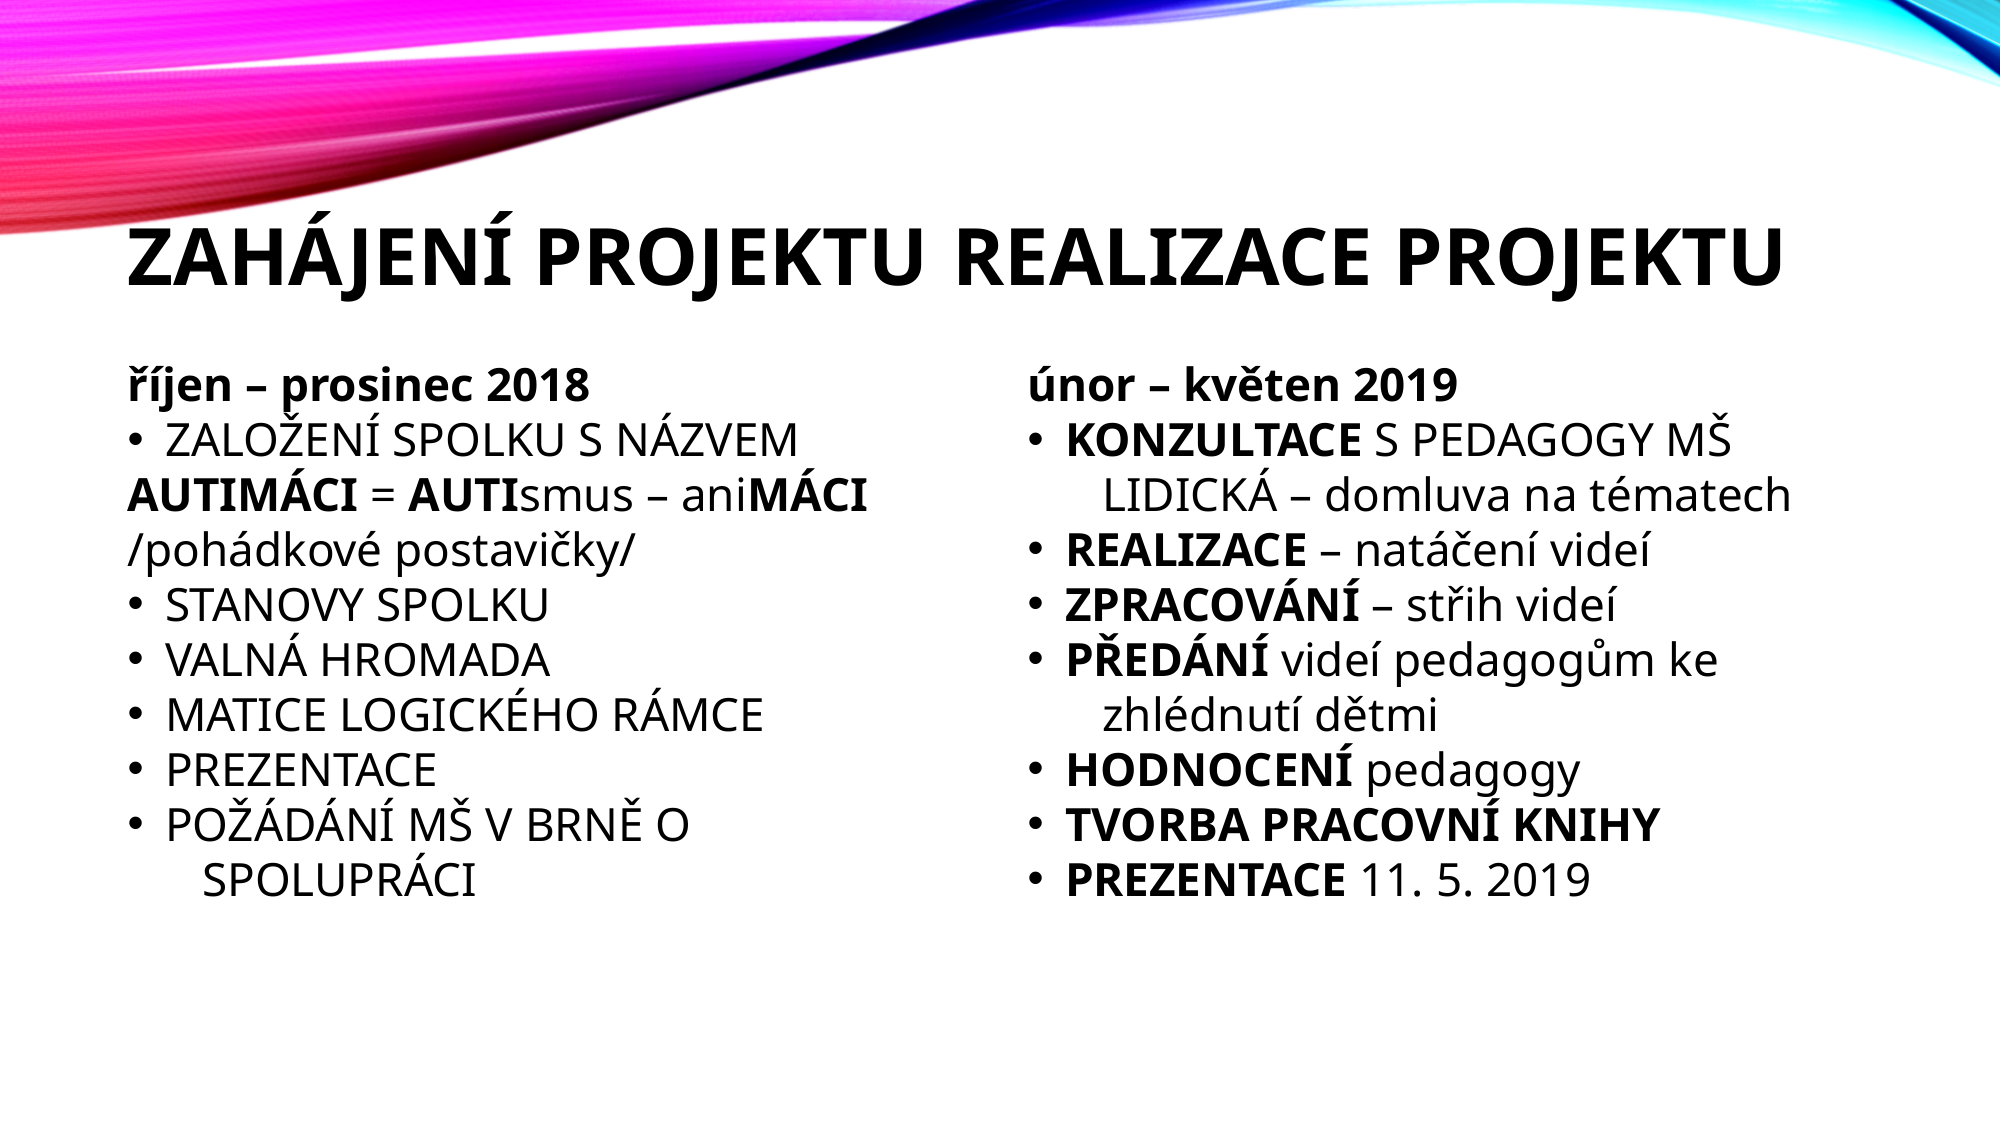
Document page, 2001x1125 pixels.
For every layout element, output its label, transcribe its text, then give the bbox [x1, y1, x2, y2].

list únor – květen 2019 KONZULTACE S PEDAGOGY MŠ LIDICKÁ – domluva na tématech REALIZACE – natáčení videí ZPRACOVÁNÍ – střih videí PŘEDÁNÍ videí pedagogům ke zhlédnutí dětmi HODNOCENÍ pedagogy TVORBA PRACOVNÍ KNIHY PREZENTACE 11. 5. 2019 [1012, 348, 1888, 1021]
list říjen – prosinec 2018 ZALOŽENÍ SPOLKU S NÁZVEM AUTIMÁCI = AUTIsmus – aniMÁCI /pohádkové postavičky/ STANOVY SPOLKU VALNÁ HROMADA MATICE LOGICKÉHO RÁMCE PREZENTACE POŽÁDÁNÍ MŠ V BRNĚ O SPOLUPRÁCI [112, 348, 988, 1021]
title ZAHÁJENÍ PROJEKTU realizace projektu [112, 204, 1888, 316]
